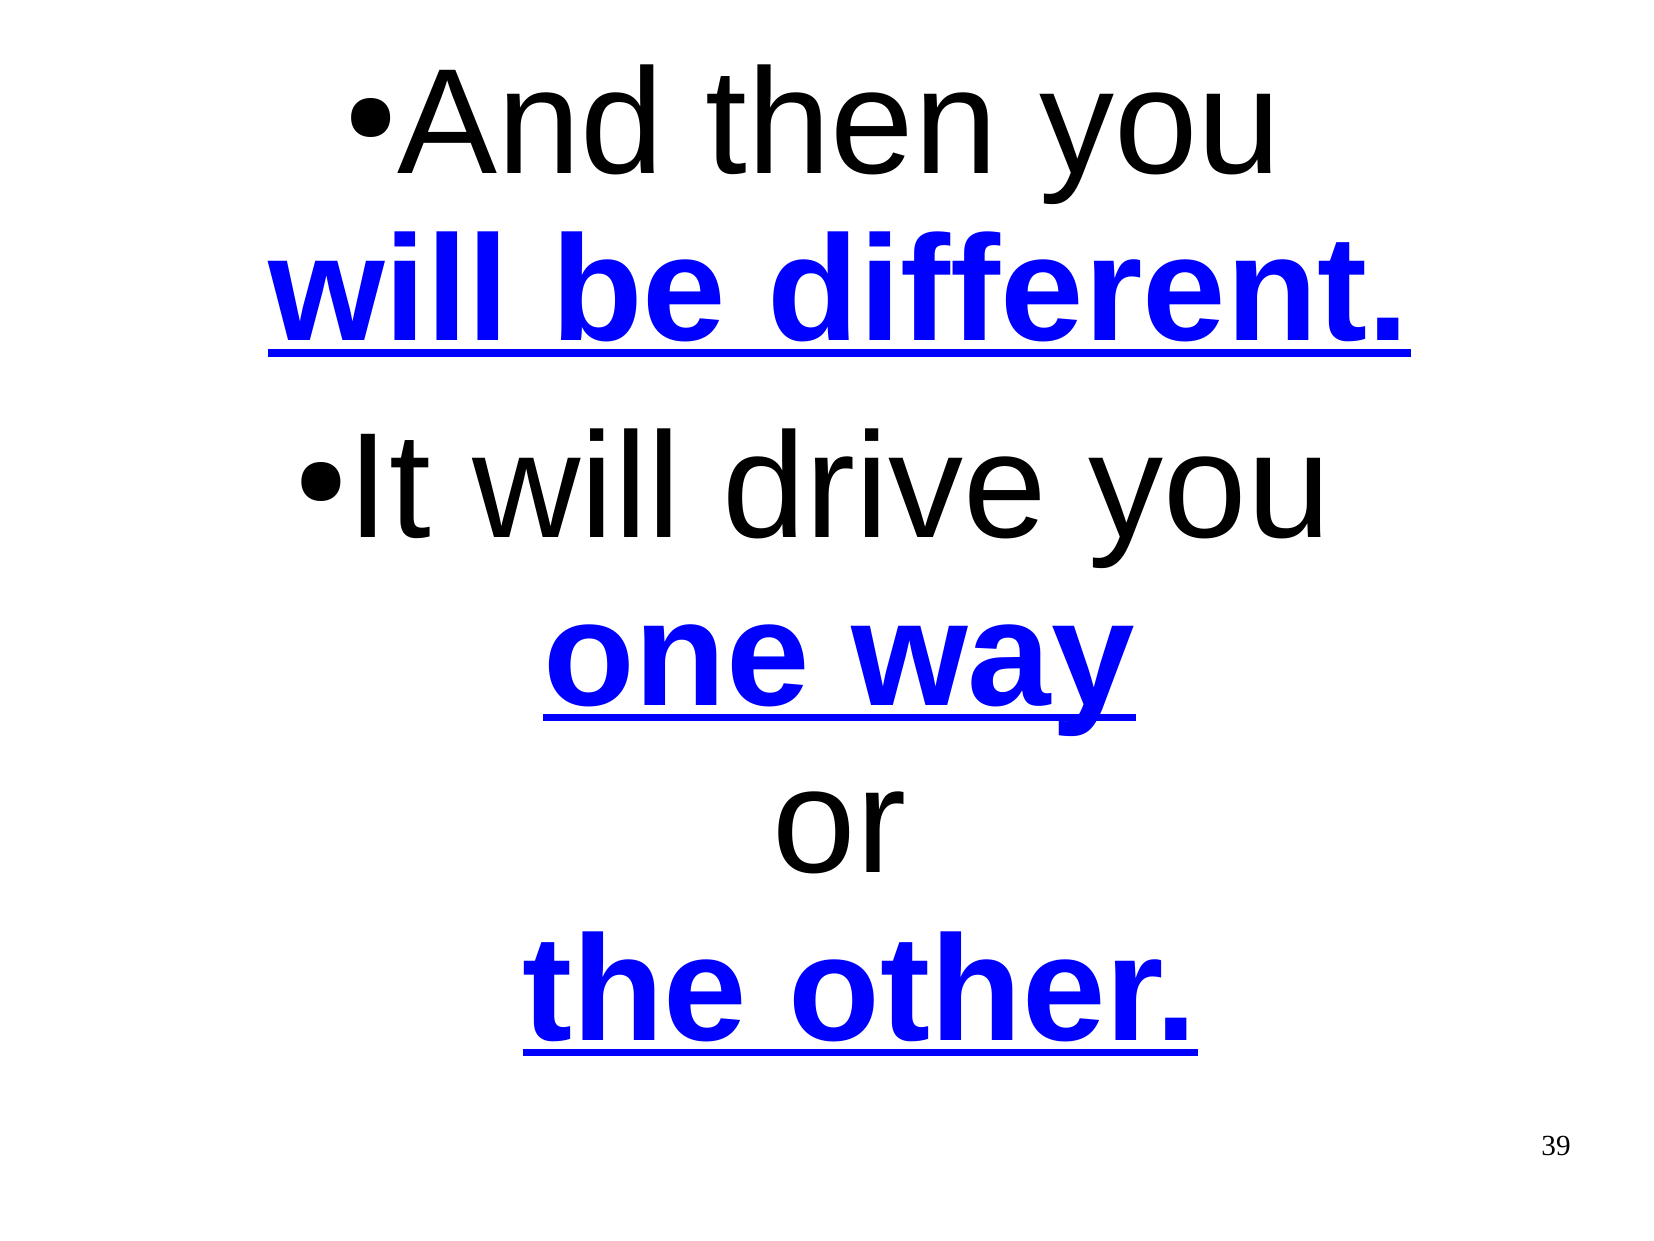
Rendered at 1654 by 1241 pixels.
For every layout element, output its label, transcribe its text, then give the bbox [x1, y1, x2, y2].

list And then you will be different. It will drive you one way or the other. [37, 37, 1613, 1238]
